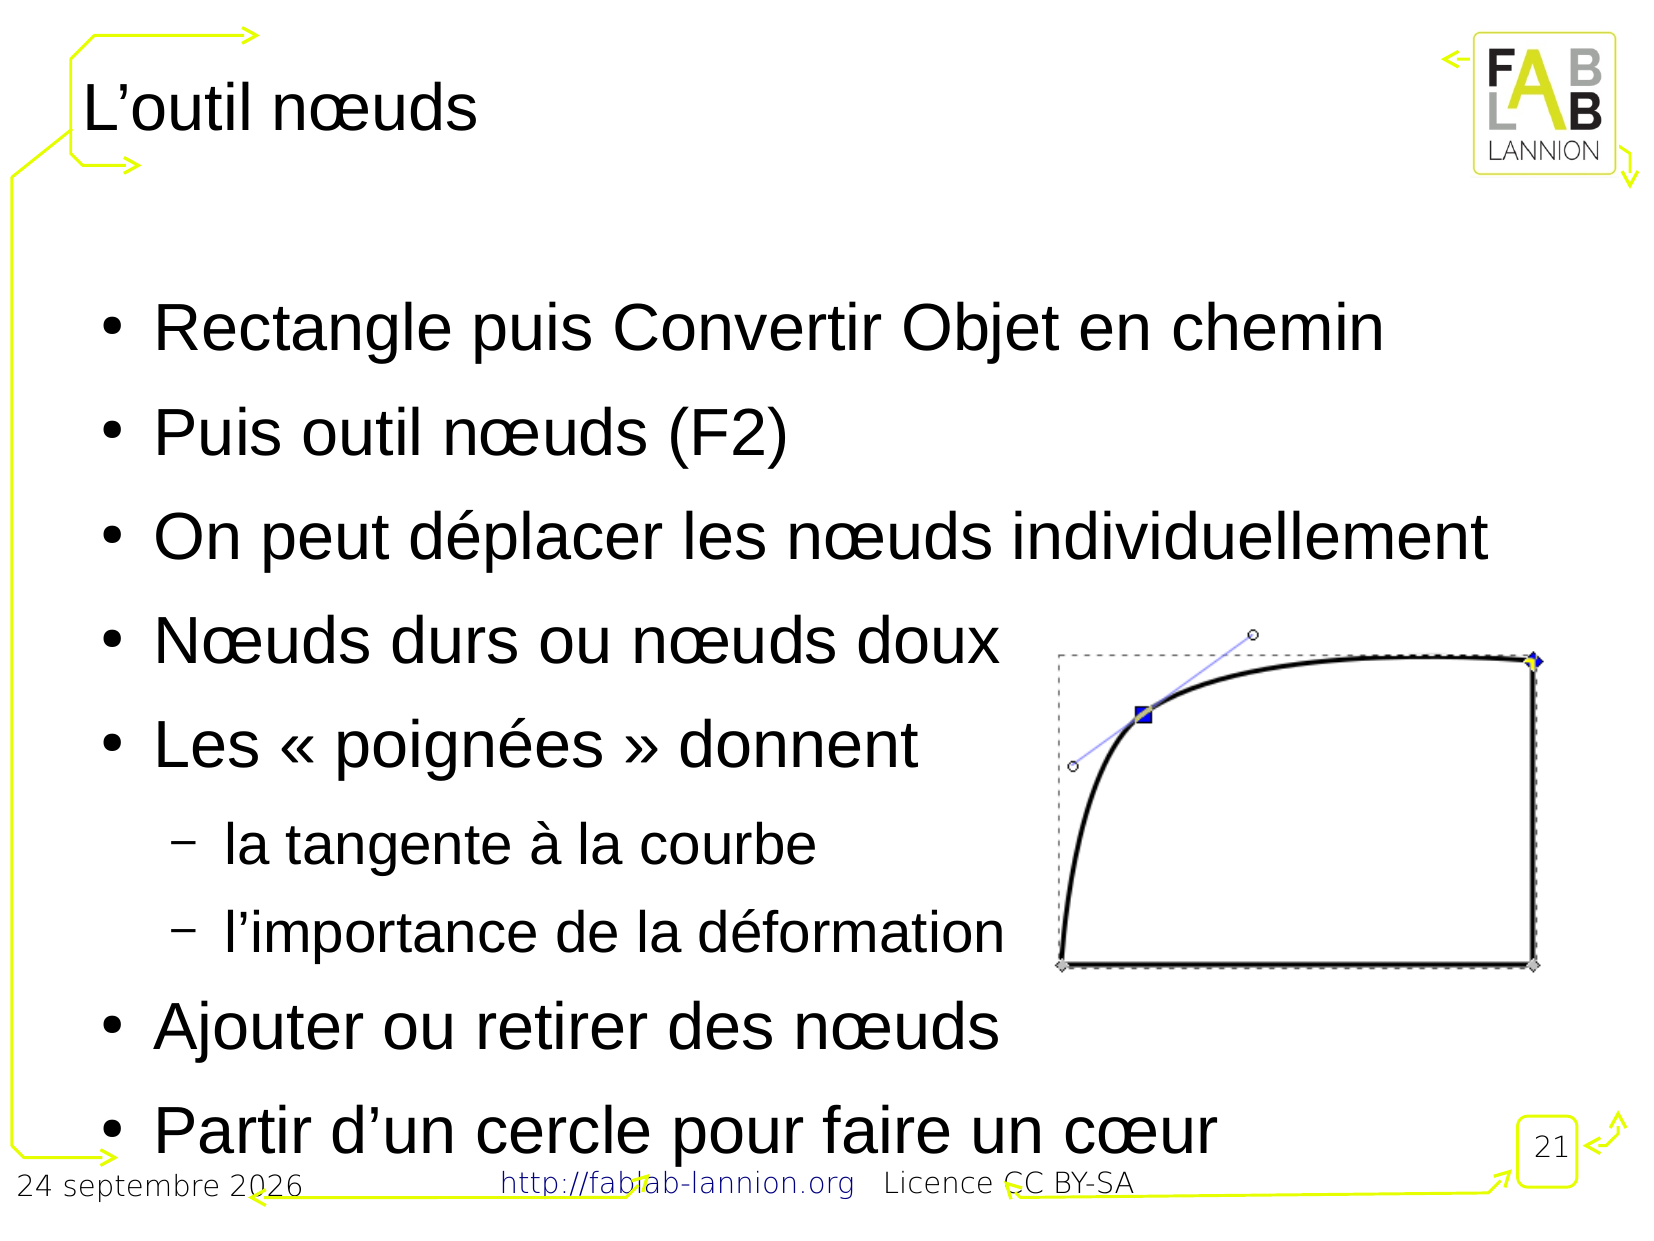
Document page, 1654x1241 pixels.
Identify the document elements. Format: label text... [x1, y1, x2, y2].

picture [1024, 625, 1583, 1005]
title L’outil nœuds [82, 49, 1441, 166]
list Rectangle puis Convertir Objet en chemin Puis outil nœuds (F2) On peut déplacer les nœuds individuellement Nœuds durs ou nœuds doux Les « poignées » donnent la tangente à la courbe l’importance de la déformation Ajouter ou retirer des nœuds Partir d’un cercle pour faire un cœur [82, 290, 1571, 1099]
picture [1470, 29, 1619, 178]
